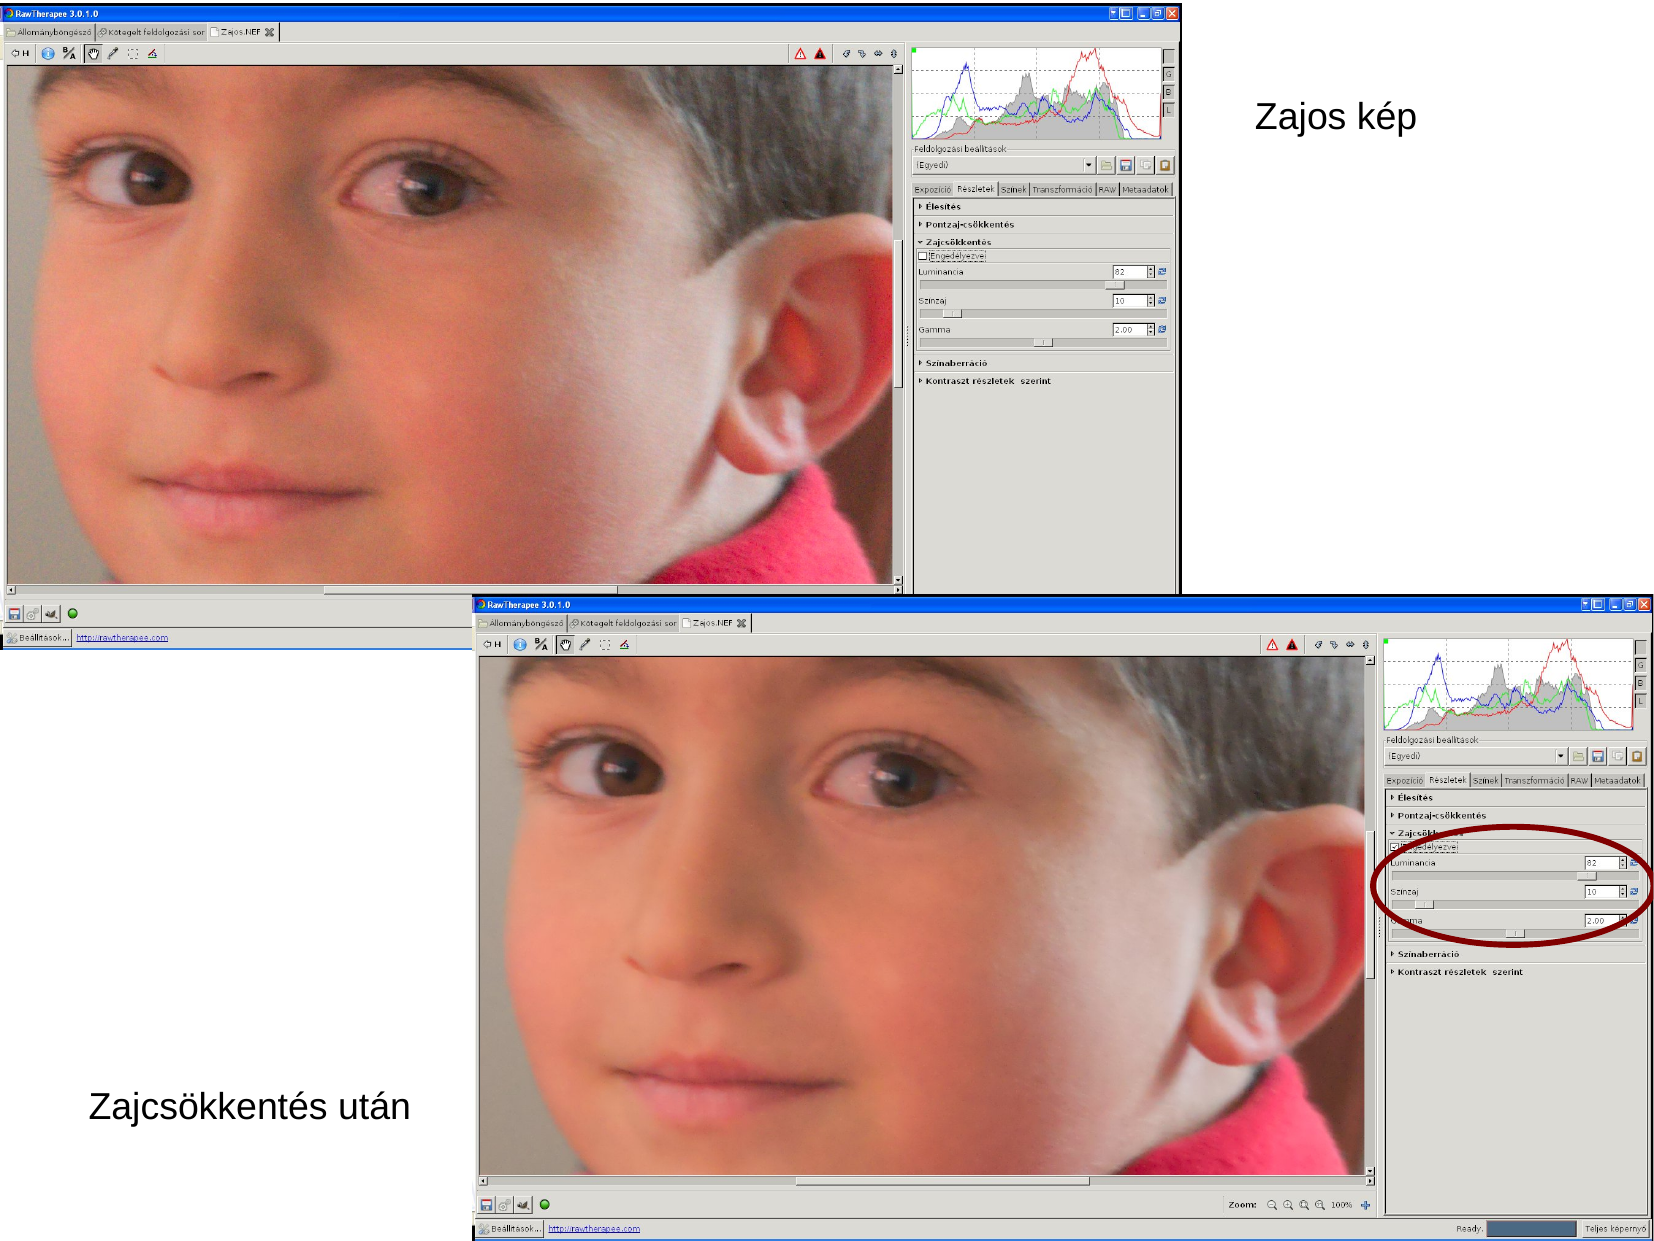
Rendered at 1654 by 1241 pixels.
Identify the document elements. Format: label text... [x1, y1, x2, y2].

text_box Zajos kép [1240, 88, 1433, 146]
text_box Zajcsökkentés után [73, 1077, 426, 1135]
picture [1377, 830, 1650, 941]
picture [0, 3, 1654, 1241]
